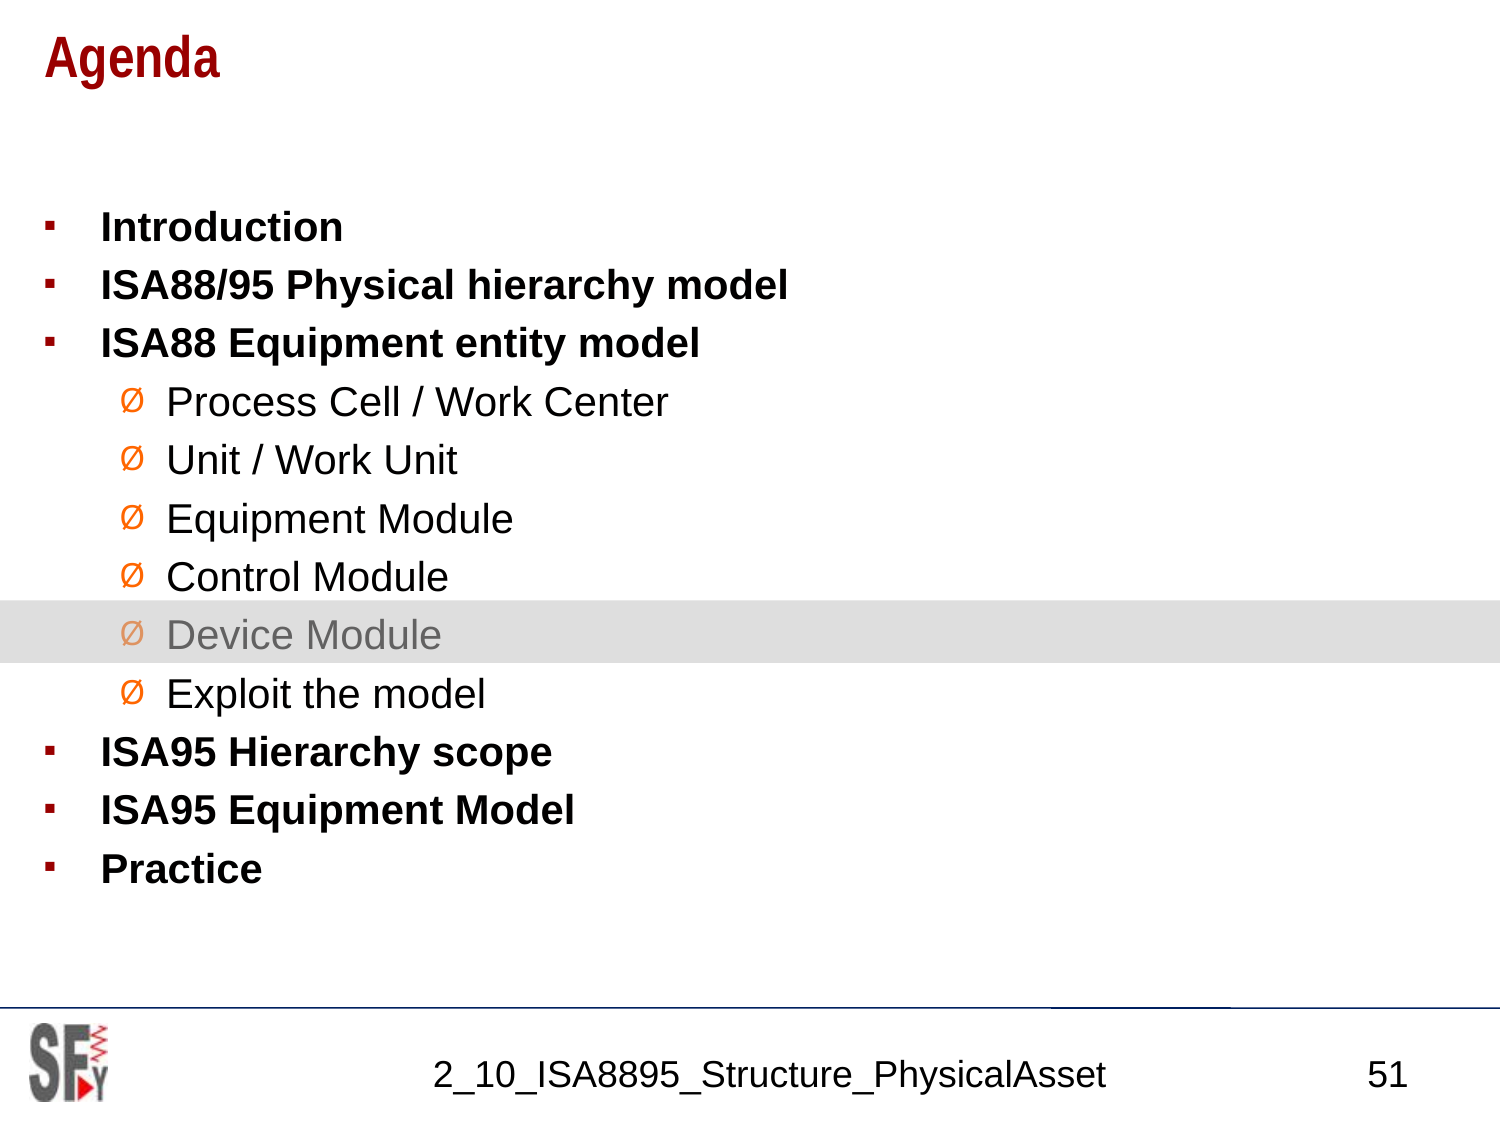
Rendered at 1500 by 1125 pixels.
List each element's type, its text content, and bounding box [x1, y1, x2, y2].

footer 2_10_ISA8895_Structure_PhysicalAsset [417, 1034, 1352, 1103]
slide_number <numéro> [1352, 1034, 1490, 1103]
text_box [0, 600, 1500, 663]
title Agenda [29, 12, 1471, 138]
picture [29, 1023, 108, 1102]
list Introduction ISA88/95 Physical hierarchy model ISA88 Equipment entity model Process Cell / Work Center Unit / Work Unit Equipment Module Control Module Device Module Exploit the model ISA95 Hierarchy scope ISA95 Equipment Model Practice [29, 184, 1471, 600]
list Introduction ISA88/95 Physical hierarchy model ISA88 Equipment entity model Process Cell / Work Center Unit / Work Unit Equipment Module Control Module Device Module Exploit the model ISA95 Hierarchy scope ISA95 Equipment Model Practice [29, 663, 1471, 988]
